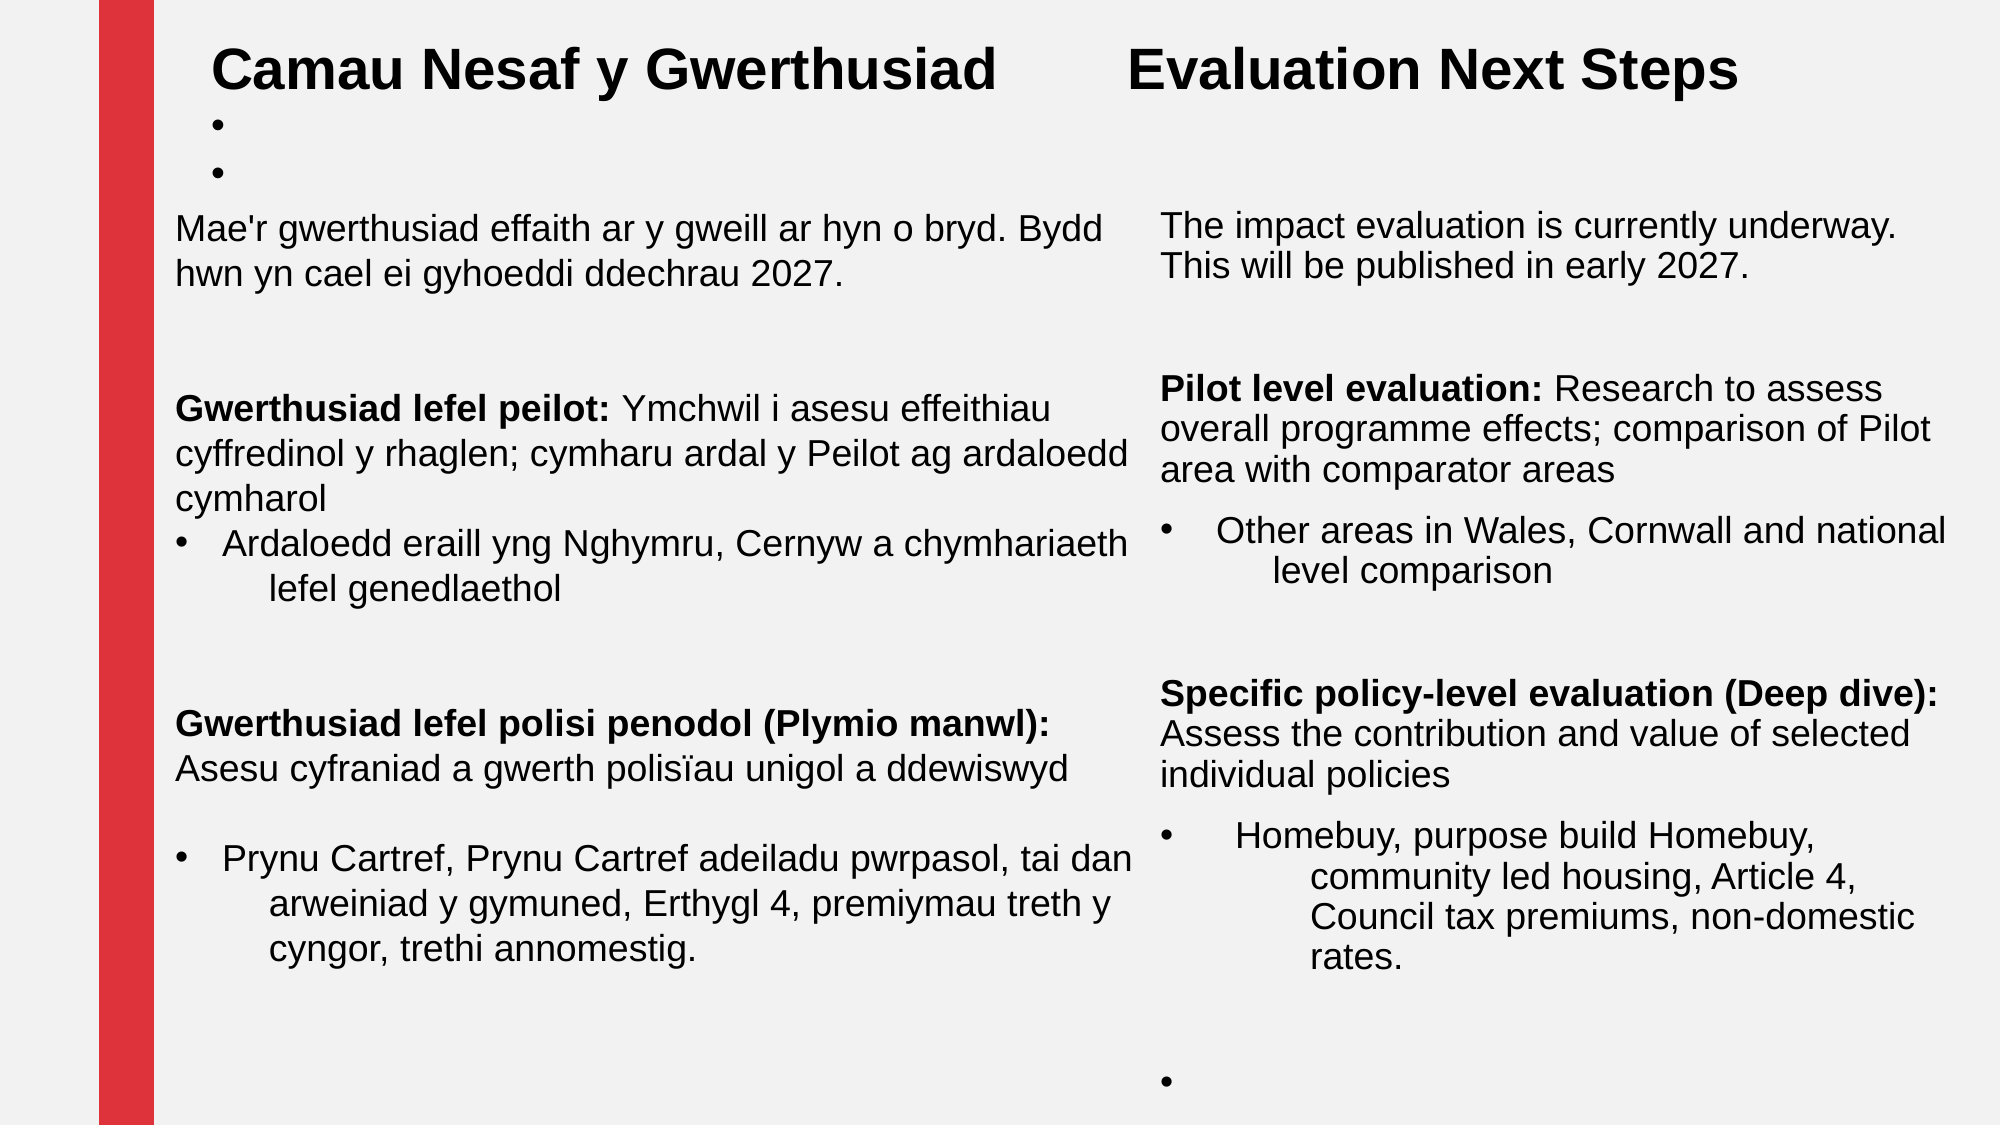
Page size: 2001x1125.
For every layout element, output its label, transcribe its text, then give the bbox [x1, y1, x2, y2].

text_box Mae'r gwerthusiad effaith ar y gweill ar hyn o bryd. Bydd hwn yn cael ei gyhoeddi ddechrau 2027. Gwerthusiad lefel peilot: Ymchwil i asesu effeithiau cyffredinol y rhaglen; cymharu ardal y Peilot ag ardaloedd cymharol Ardaloedd eraill yng Nghymru, Cernyw a chymhariaeth lefel genedlaethol Gwerthusiad lefel polisi penodol (Plymio manwl): Asesu cyfraniad a gwerth polisïau unigol a ddewiswyd Prynu Cartref, Prynu Cartref adeiladu pwrpasol, tai dan arweiniad y gymuned, Erthygl 4, premiymau treth y cyngor, trethi annomestig. [160, 196, 1160, 985]
text_box The impact evaluation is currently underway. This will be published in early 2027. Pilot level evaluation: Research to assess overall programme effects; comparison of Pilot area with comparator areas Other areas in Wales, Cornwall and national level comparison Specific policy-level evaluation (Deep dive): Assess the contribution and value of selected individual policies Homebuy, purpose build Homebuy, community led housing, Article 4, Council tax premiums, non-domestic rates. [1144, 198, 1978, 1115]
text_box Camau Nesaf y Gwerthusiad Evaluation Next Steps [195, 23, 1874, 143]
picture [99, 0, 154, 1125]
